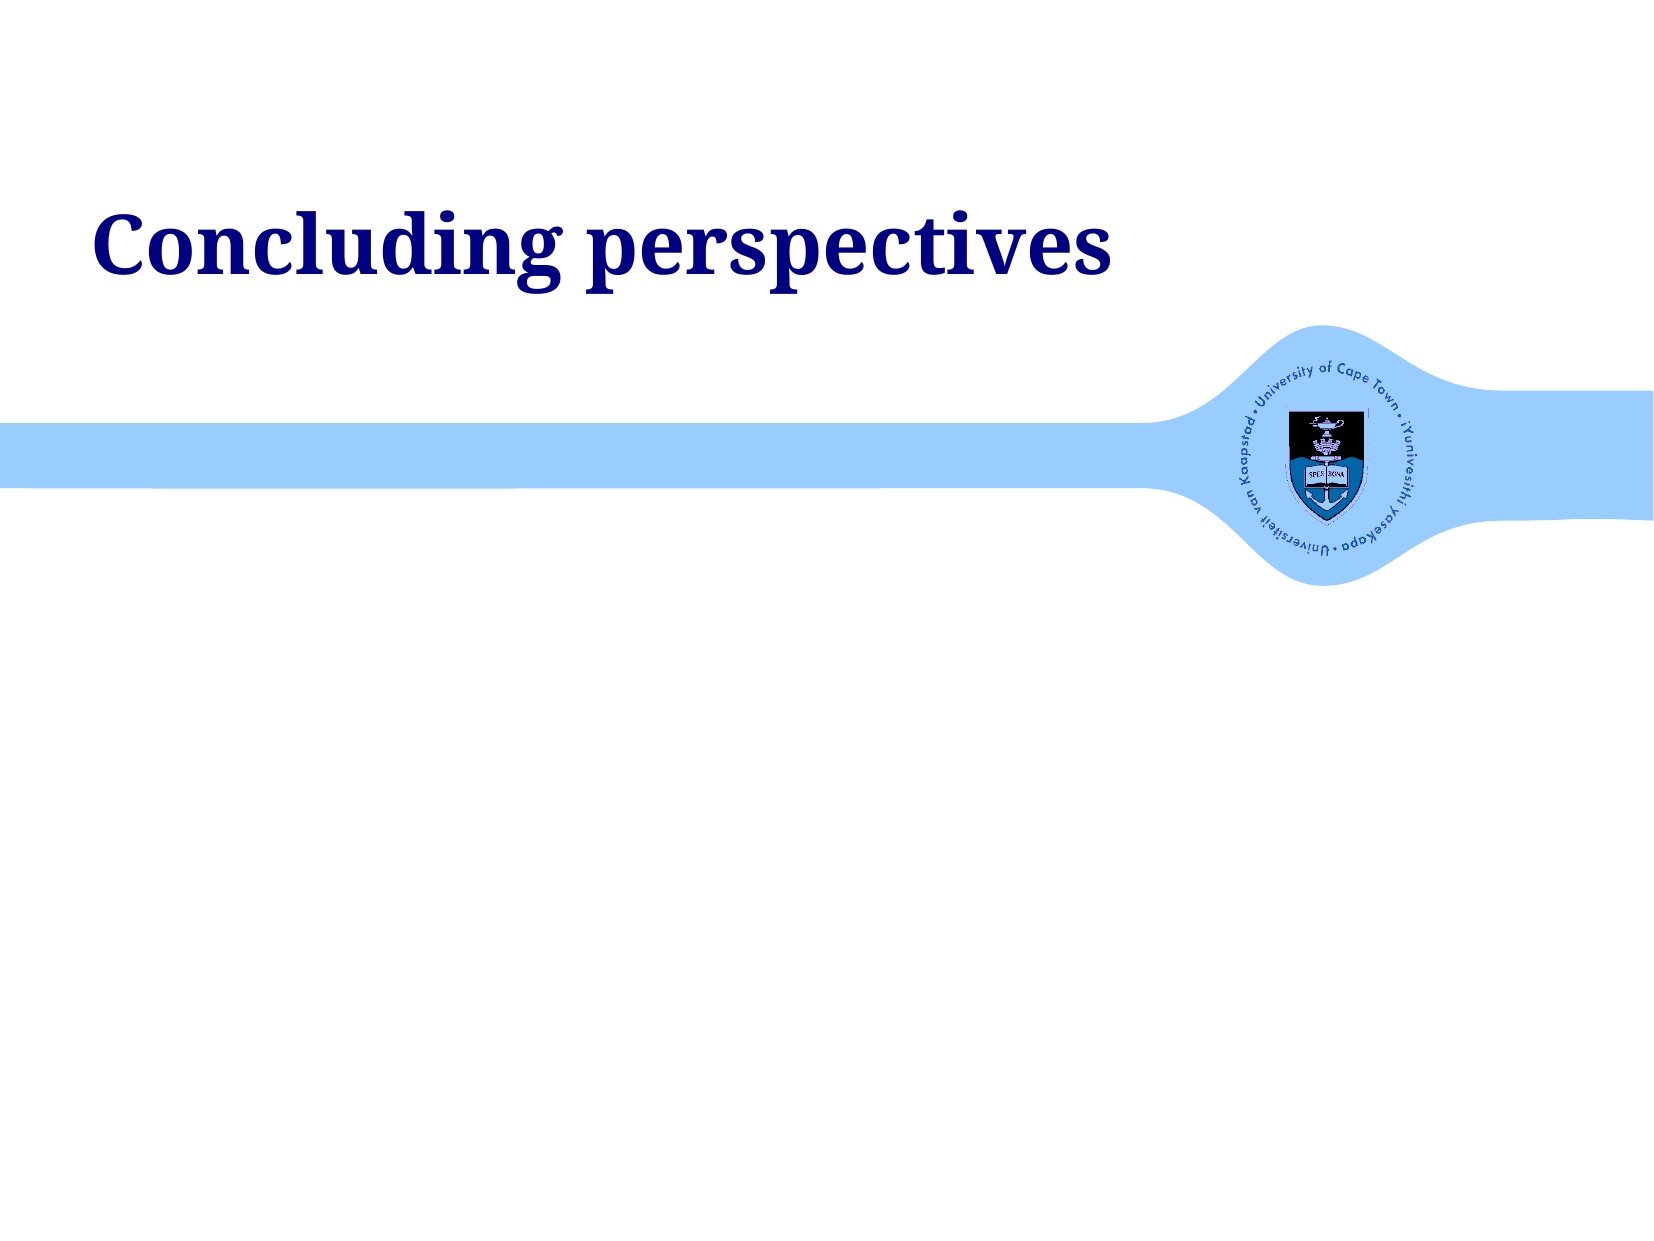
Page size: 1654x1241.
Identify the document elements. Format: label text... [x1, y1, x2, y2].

title Concluding perspectives [90, 97, 1152, 387]
picture [1199, 336, 1440, 581]
